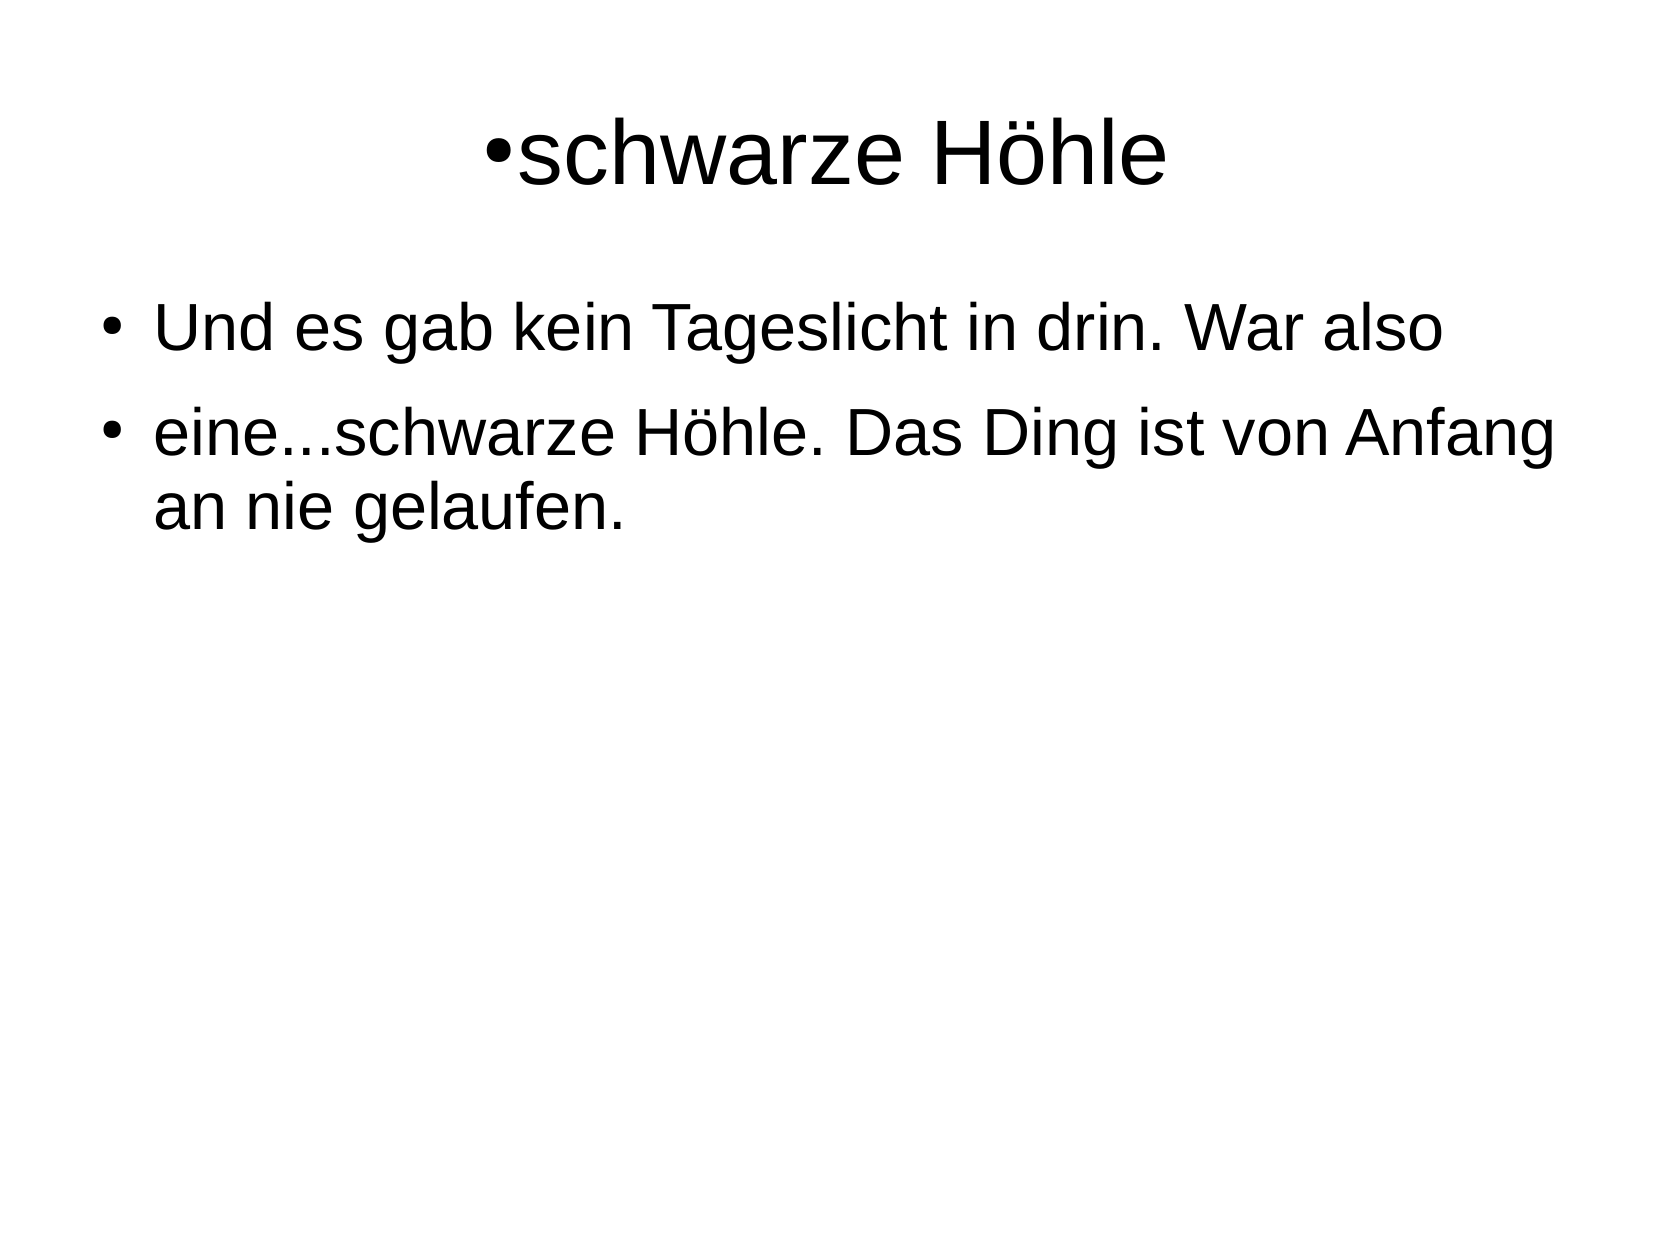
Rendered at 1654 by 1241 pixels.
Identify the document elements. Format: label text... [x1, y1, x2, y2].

list Und es gab kein Tageslicht in drin. War also eine...schwarze Höhle. Das Ding ist von Anfang an nie gelaufen. [82, 290, 1571, 1010]
title schwarze Höhle [82, 49, 1571, 257]
